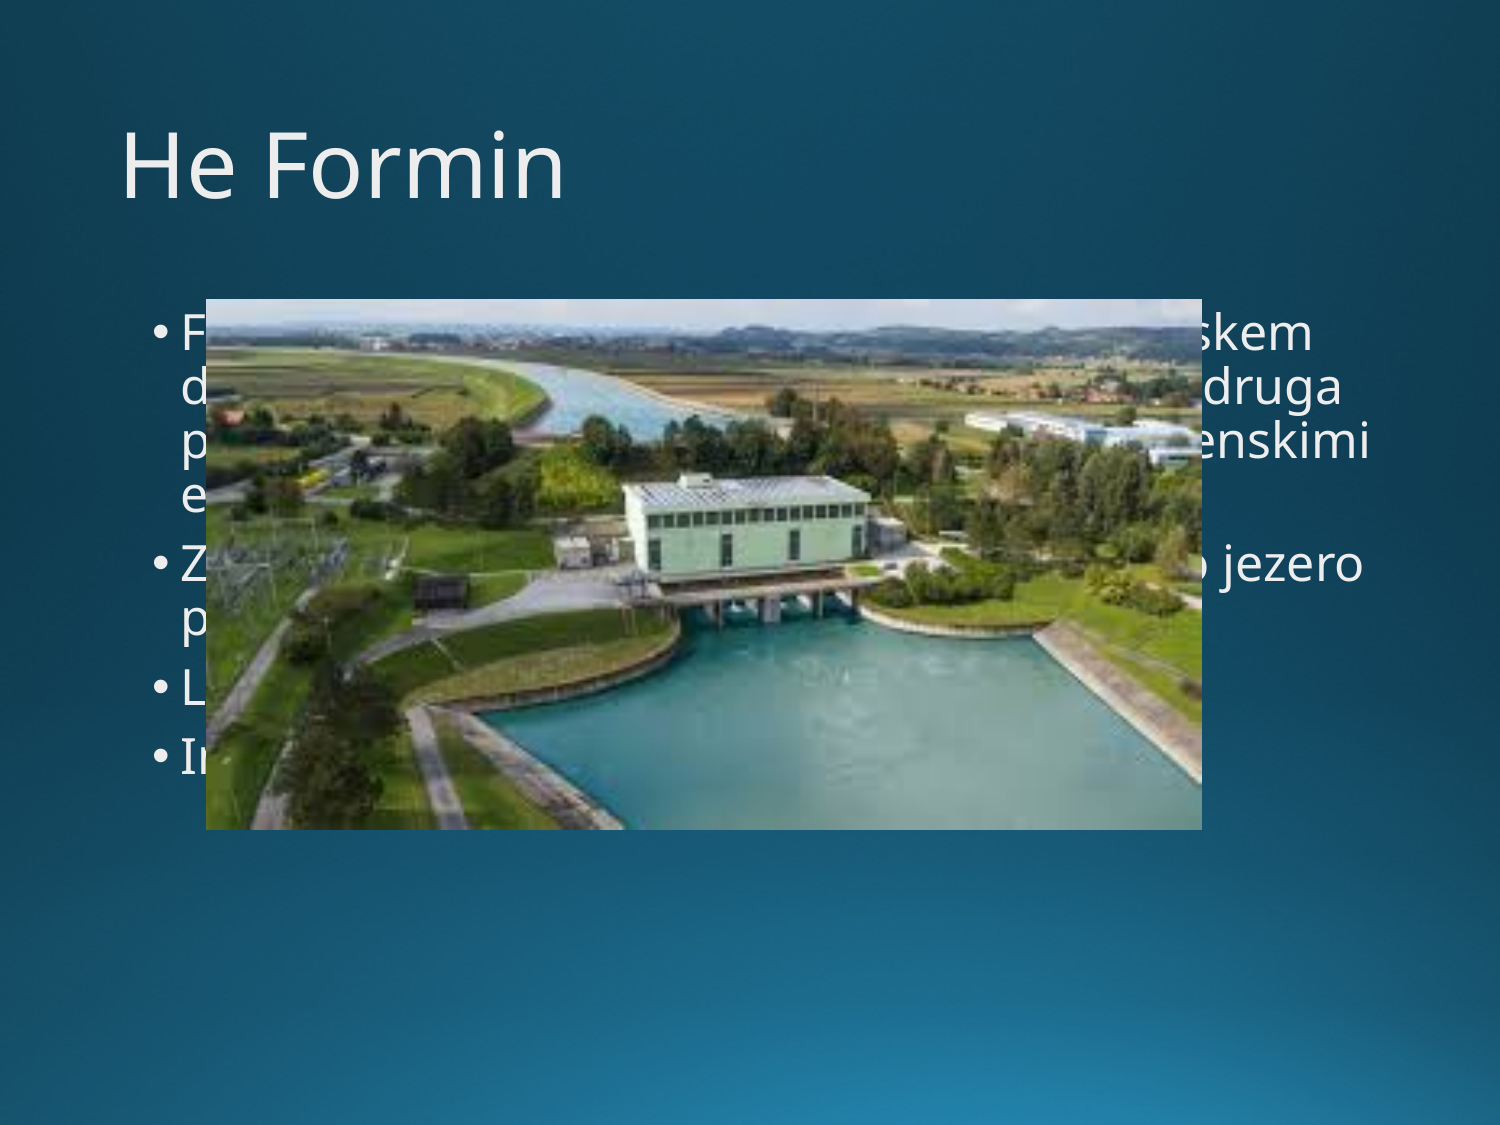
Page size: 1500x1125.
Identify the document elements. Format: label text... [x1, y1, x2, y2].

list Formin je zadnja hidroelektrarna na Slovenskem delu Drave. Ima največji rezorvar vode in je druga po proizvodnji električne energije med slovenskimi elektrarnami. Za potrebe je bilo zgrajeno največje umetno jezero pri nas. Letna proizvodnja je 548 milijon kWh . Ima 2 kaplanove turbine . [137, 299, 1397, 1014]
picture [0, 0, 1500, 1125]
title He Formin [103, 59, 1397, 278]
